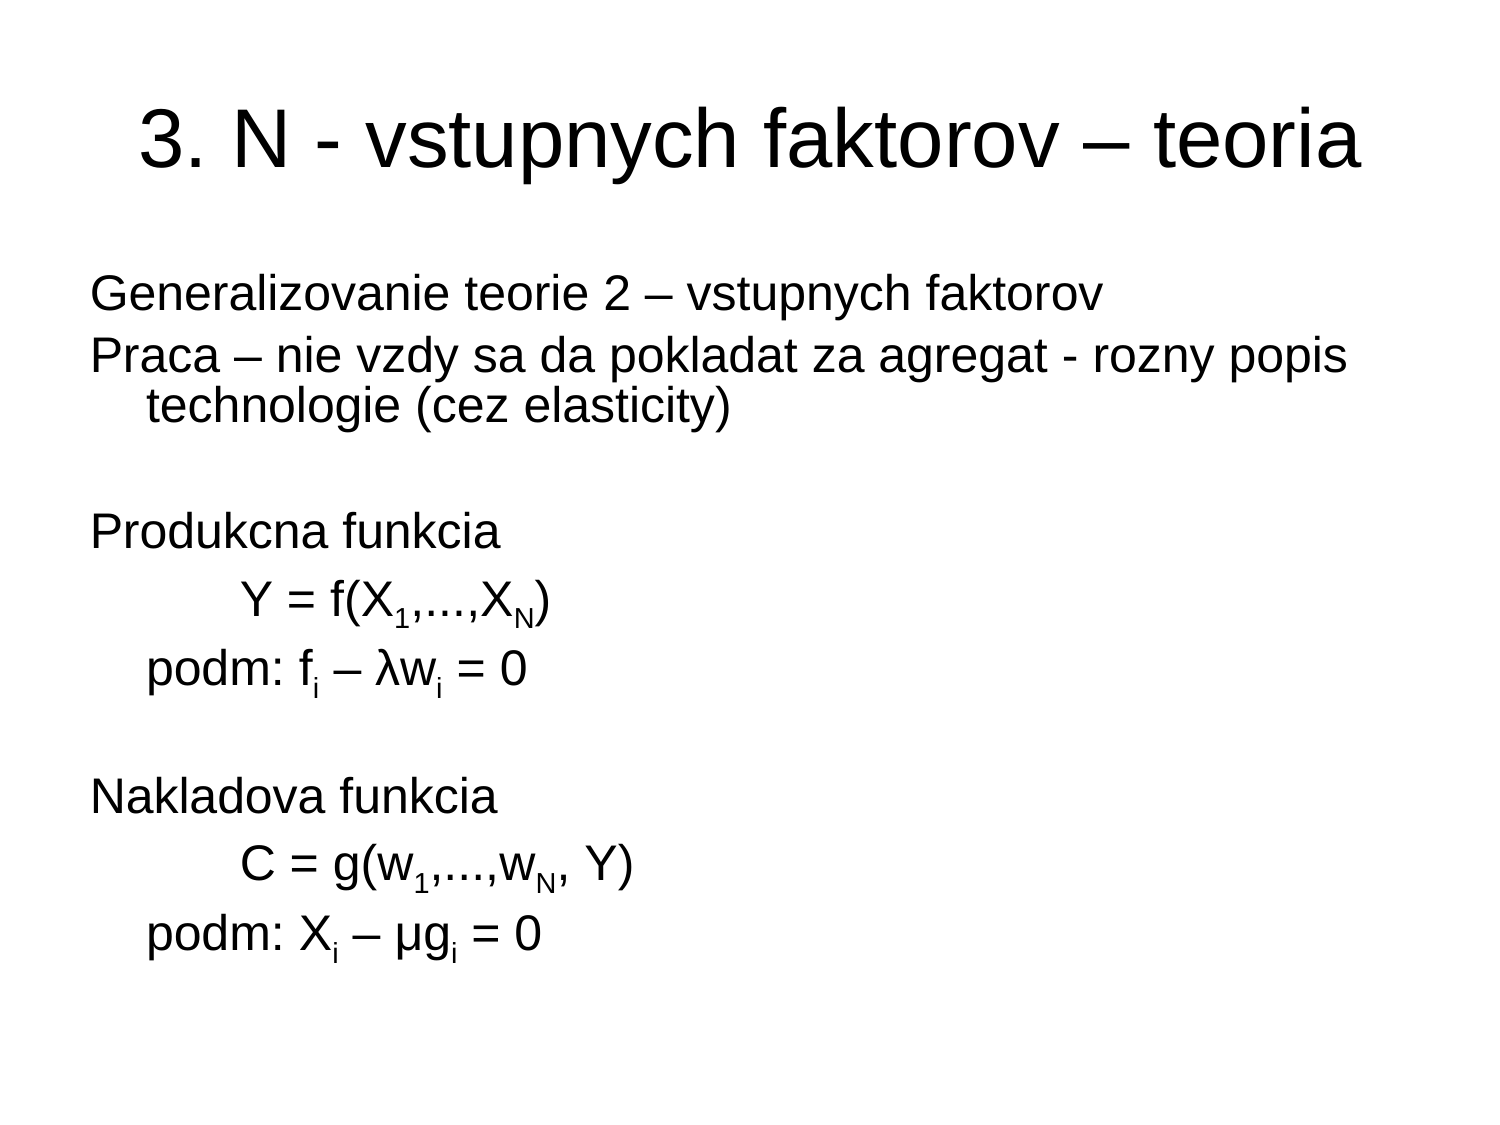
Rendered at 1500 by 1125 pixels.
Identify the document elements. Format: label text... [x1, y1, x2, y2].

title 3. N - vstupnych faktorov – teoria [75, 45, 1426, 233]
list Generalizovanie teorie 2 – vstupnych faktorov Praca – nie vzdy sa da pokladat za agregat - rozny popis technologie (cez elasticity) Produkcna funkcia Y = f(X1,...,XN) podm: fi – λwi = 0 Nakladova funkcia C = g(w1,...,wN, Y) podm: Xi – μgi = 0 [75, 262, 1426, 1014]
